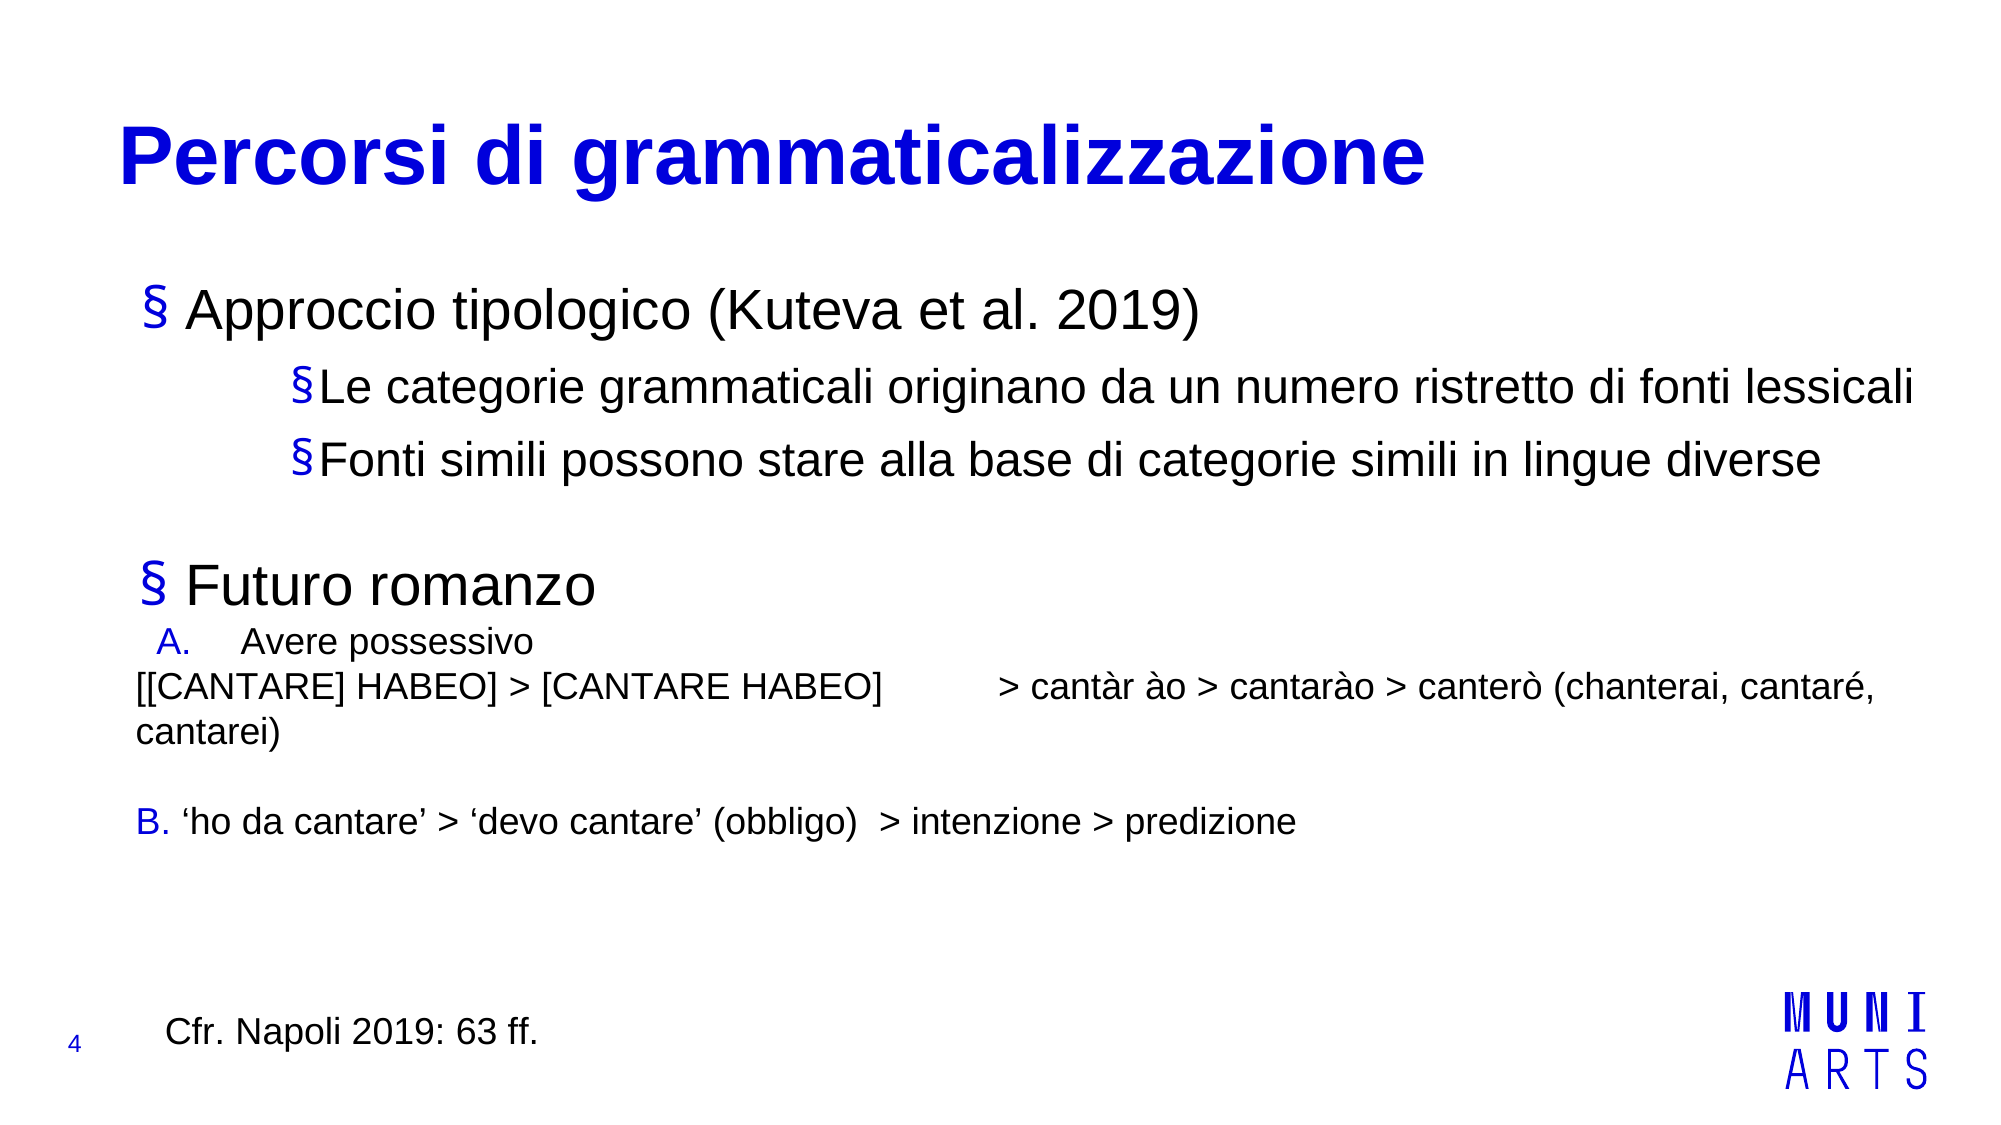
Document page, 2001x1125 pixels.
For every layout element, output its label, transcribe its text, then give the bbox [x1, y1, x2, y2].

text_box 3 [67, 1021, 110, 1063]
list Approccio tipologico (Kuteva et al. 2019) Le categorie grammaticali originano da un numero ristretto di fonti lessicali Fonti simili possono stare alla base di categorie simili in lingue diverse [118, 268, 1936, 507]
text_box Futuro romanzo Avere possessivo [[cantare] habeo] > [cantare habeo] > cantàr ào > cantarào > canterò (chanterai, cantaré, cantarei) B. ‘ho da cantare’ > ‘devo cantare’ (obbligo) > intenzione > predizione [115, 542, 1973, 949]
text_box Cfr. Napoli 2019: 63 ff. [142, 976, 2000, 1067]
title Percorsi di grammaticalizzazione [118, 118, 1883, 193]
